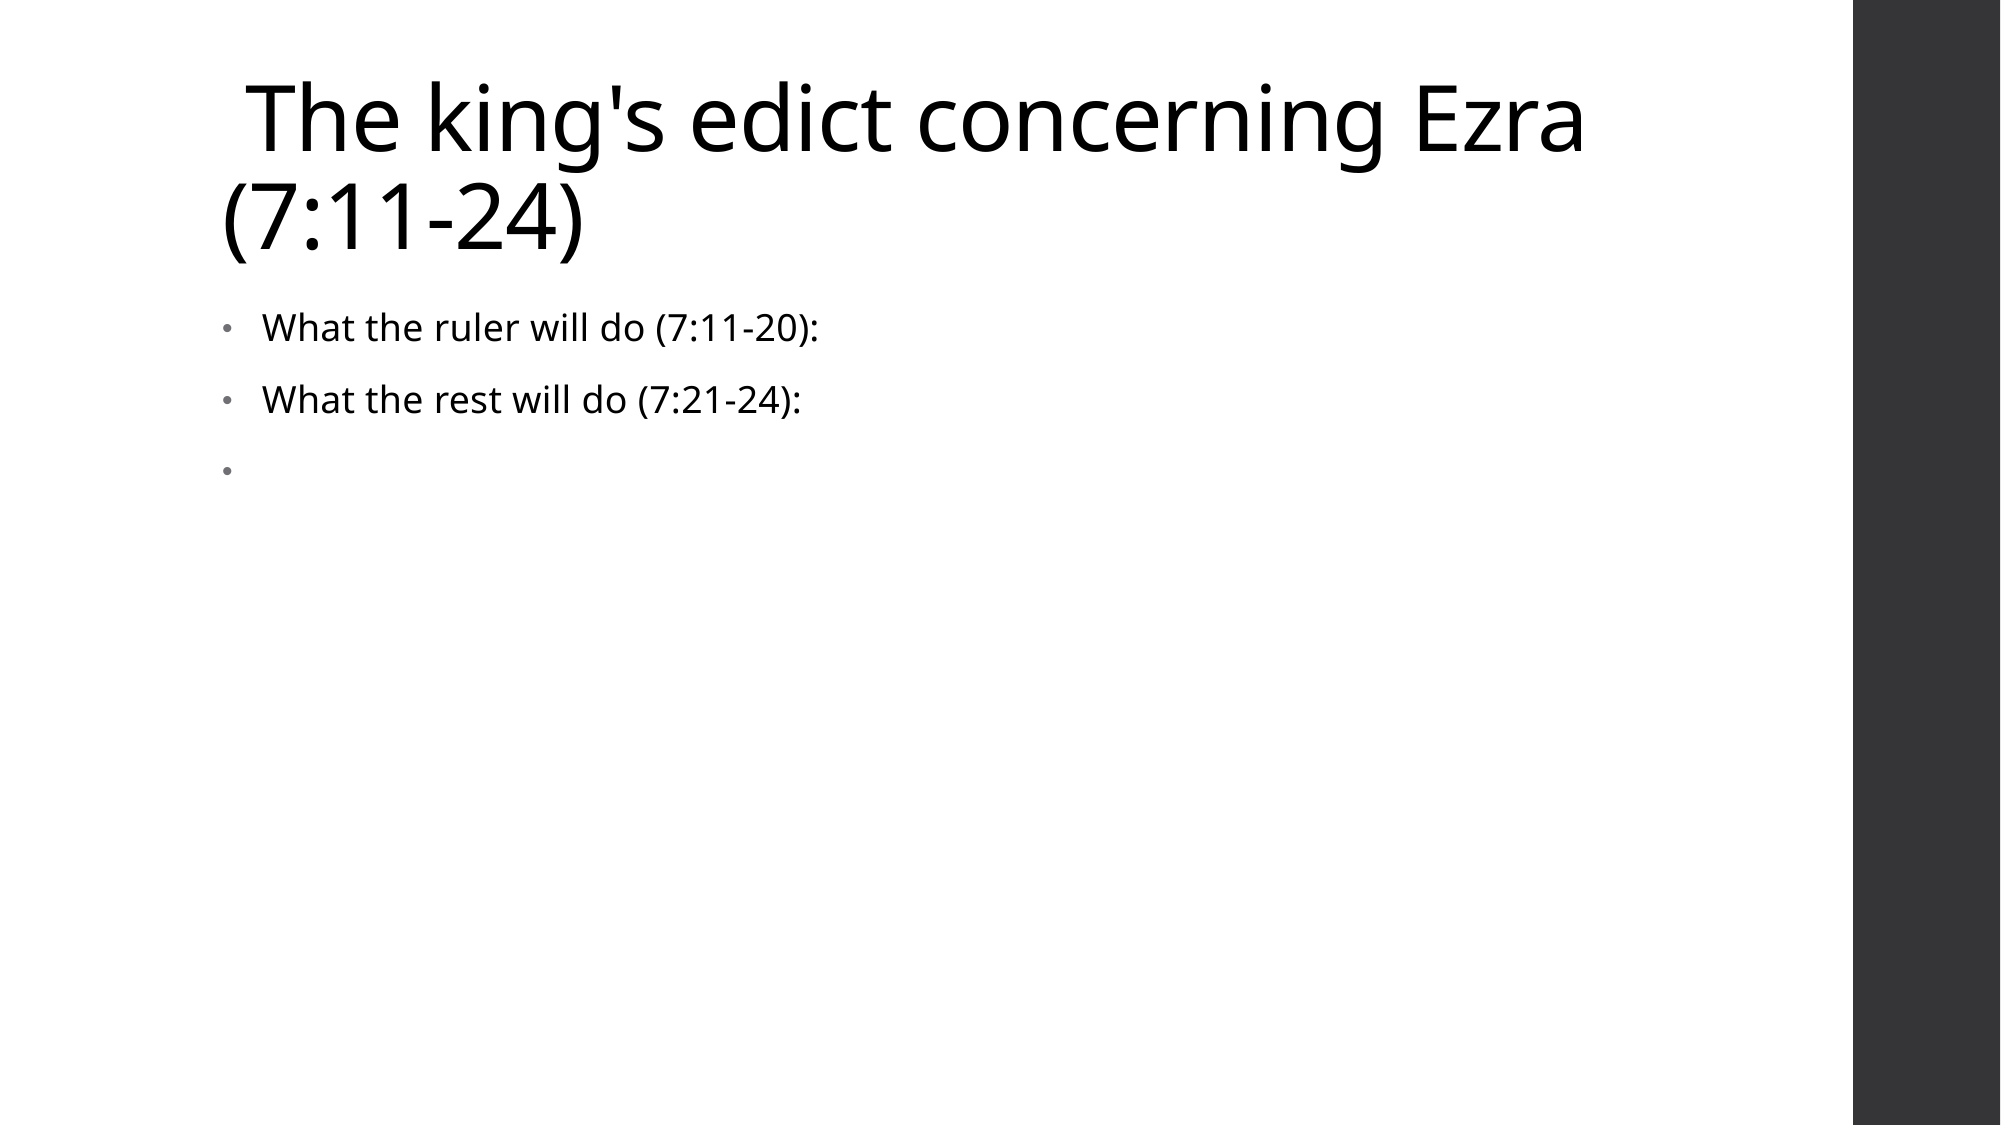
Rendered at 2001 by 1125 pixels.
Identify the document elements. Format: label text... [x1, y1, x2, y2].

list What the ruler will do (7:11-20): What the rest will do (7:21-24): [206, 299, 1617, 1014]
title The king's edict concerning Ezra (7:11-24) [206, 60, 1797, 278]
